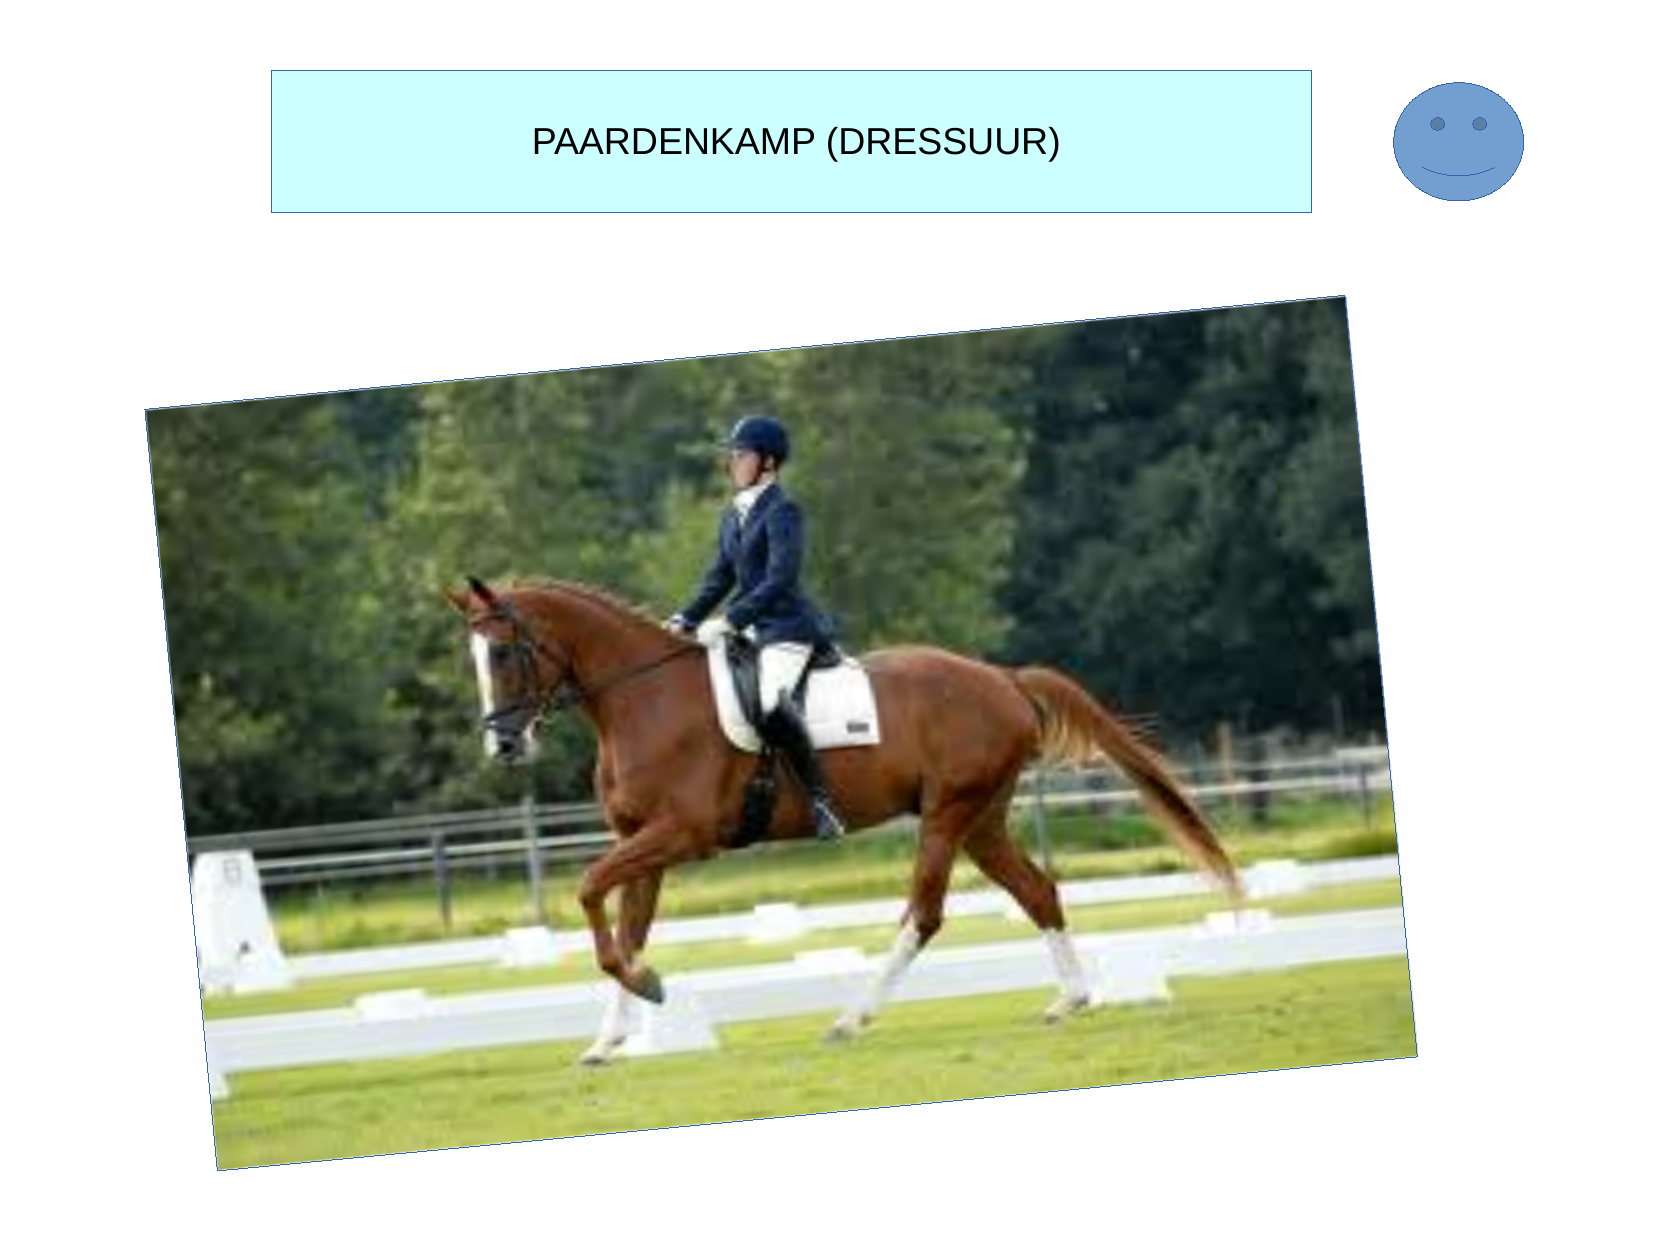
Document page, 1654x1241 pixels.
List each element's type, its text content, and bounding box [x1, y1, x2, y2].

text_box PAARDENKAMP (DRESSUUR) [271, 70, 1312, 213]
picture [144, 295, 1418, 1171]
text_box [1393, 82, 1524, 201]
